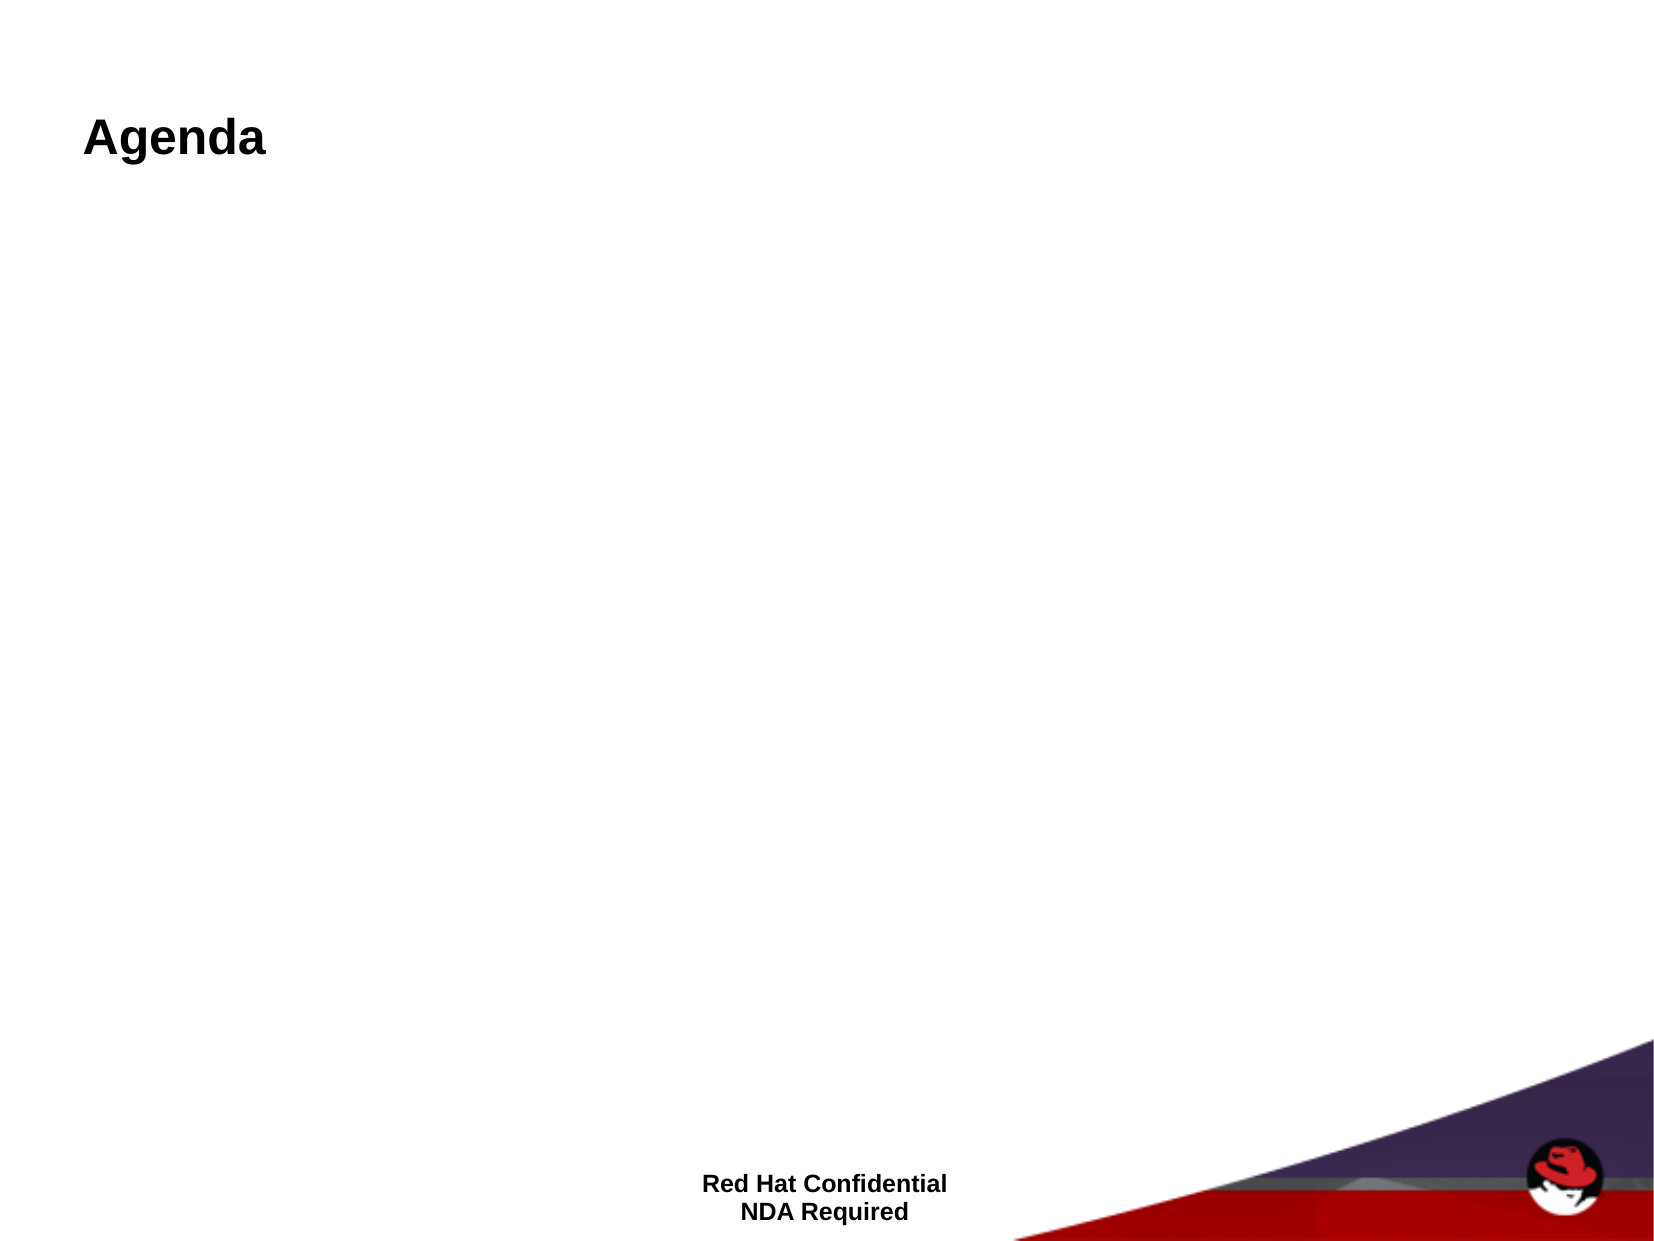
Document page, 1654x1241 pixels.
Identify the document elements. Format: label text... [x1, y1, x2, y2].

title Agenda [82, 43, 1571, 231]
picture [1012, 1036, 1654, 1241]
